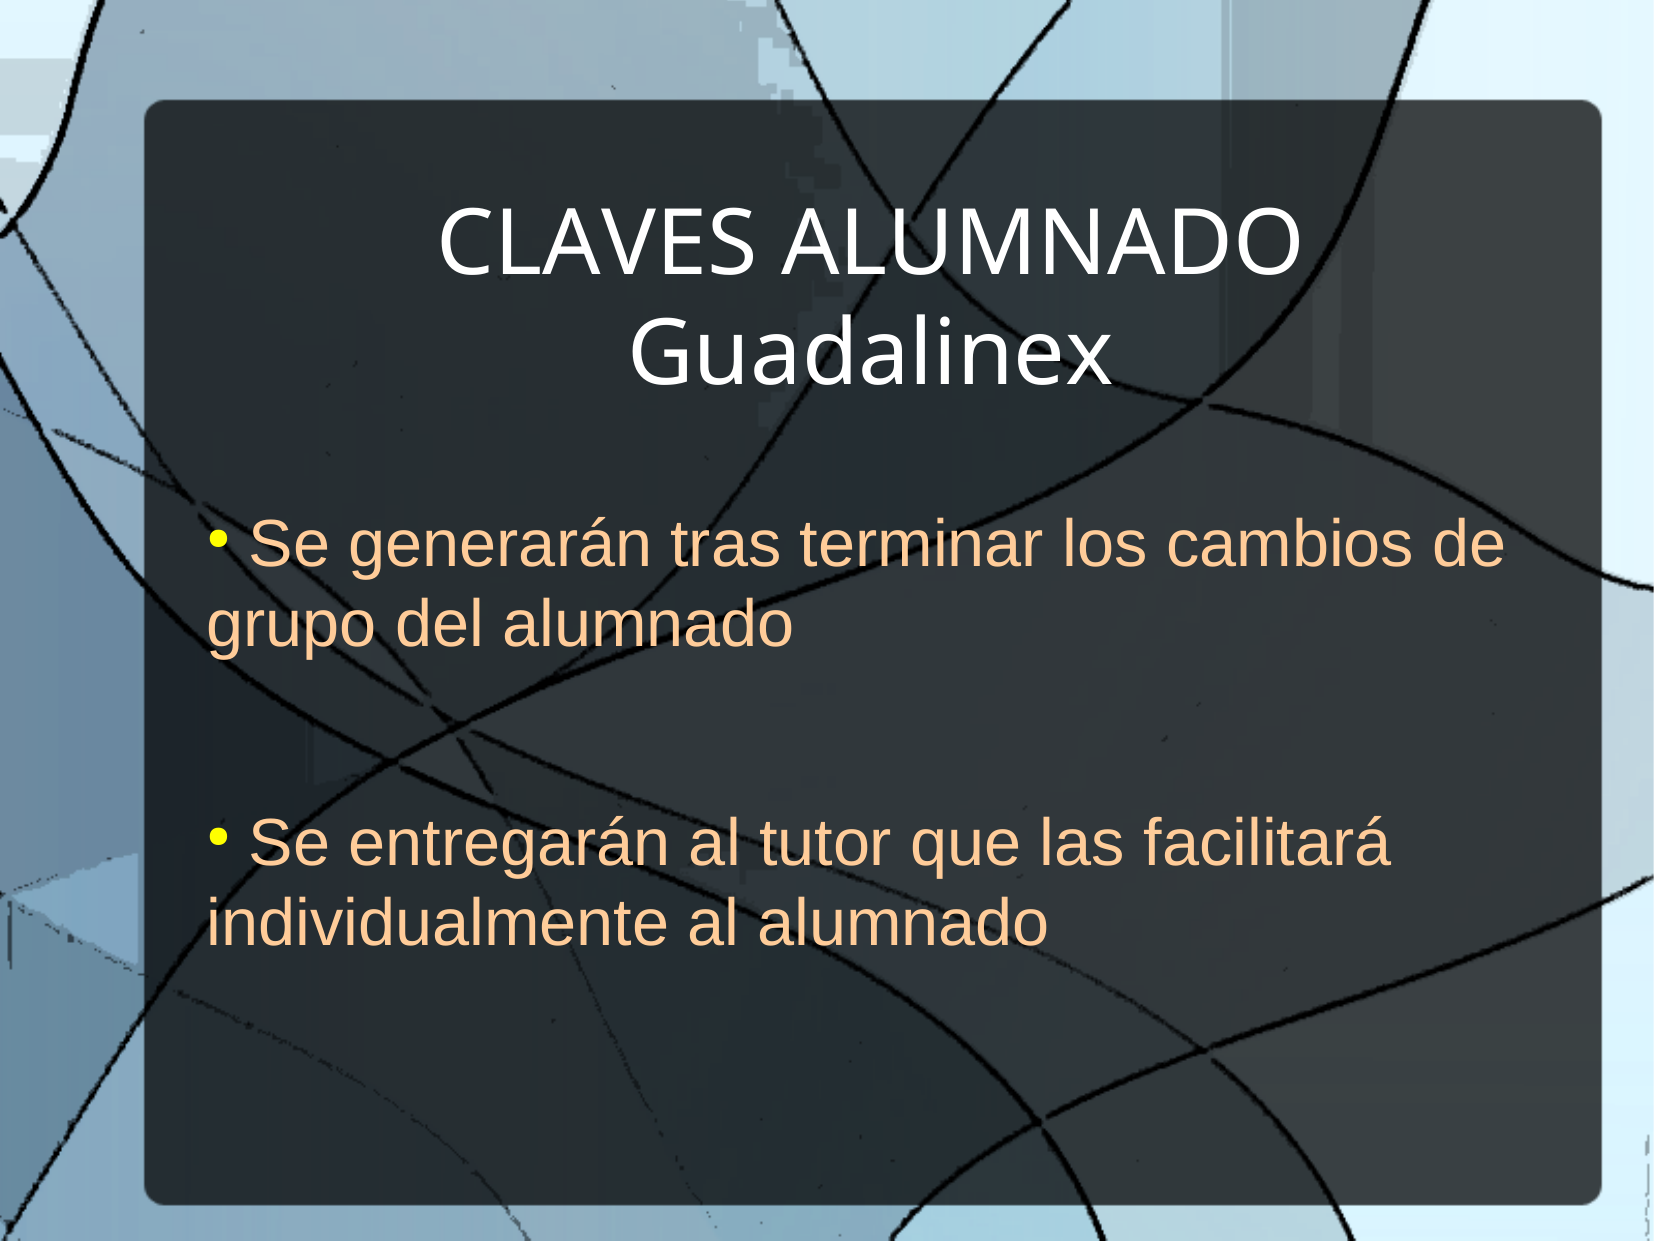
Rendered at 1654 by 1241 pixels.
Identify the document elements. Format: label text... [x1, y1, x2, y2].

picture [0, 0, 1654, 1241]
list Se generarán tras terminar los cambios de grupo del alumnado Se entregarán al tutor que las facilitará individualmente al alumnado [206, 390, 1571, 1087]
title CLAVES ALUMNADO Guadalinex [159, 165, 1583, 421]
